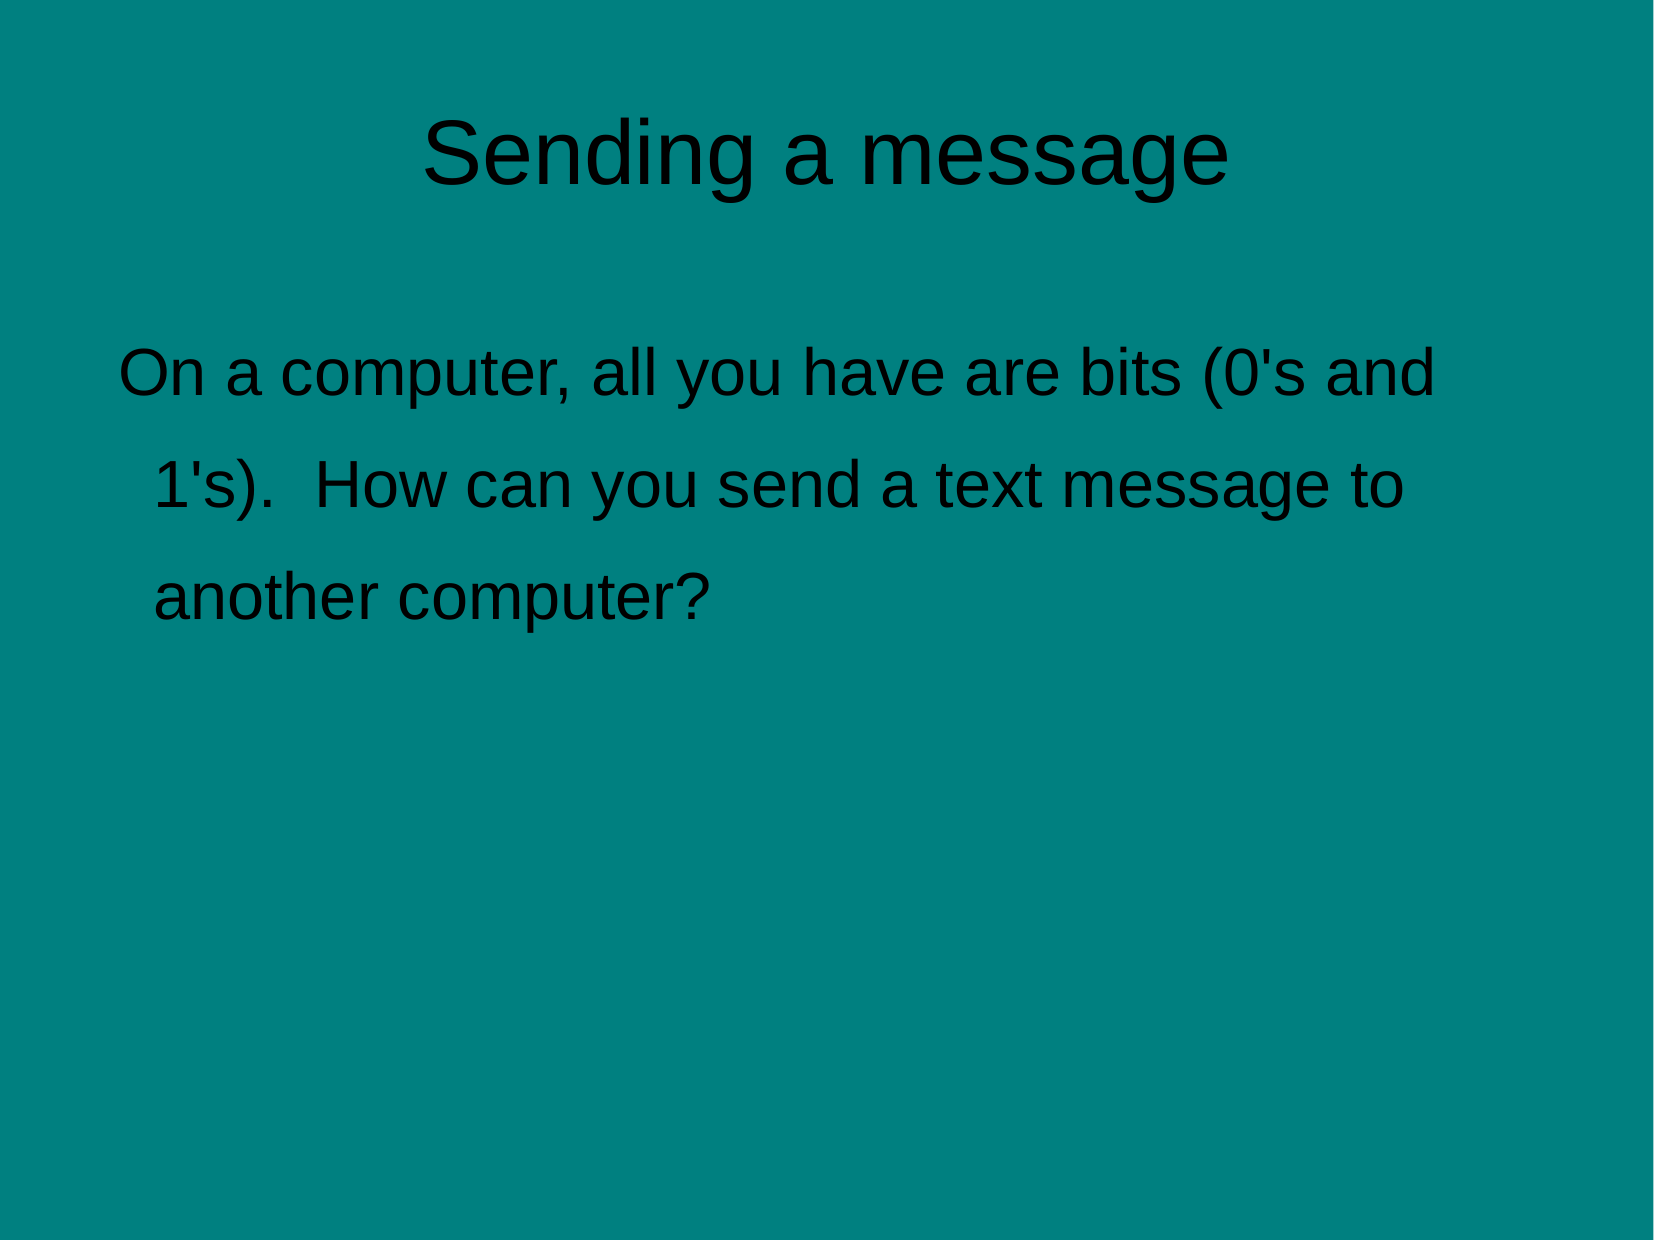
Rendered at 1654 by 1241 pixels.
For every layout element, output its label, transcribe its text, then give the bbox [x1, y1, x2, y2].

title Sending a message [82, 56, 1571, 250]
subtitle On a computer, all you have are bits (0's and 1's). How can you send a text message to another computer? [82, 297, 1571, 1102]
